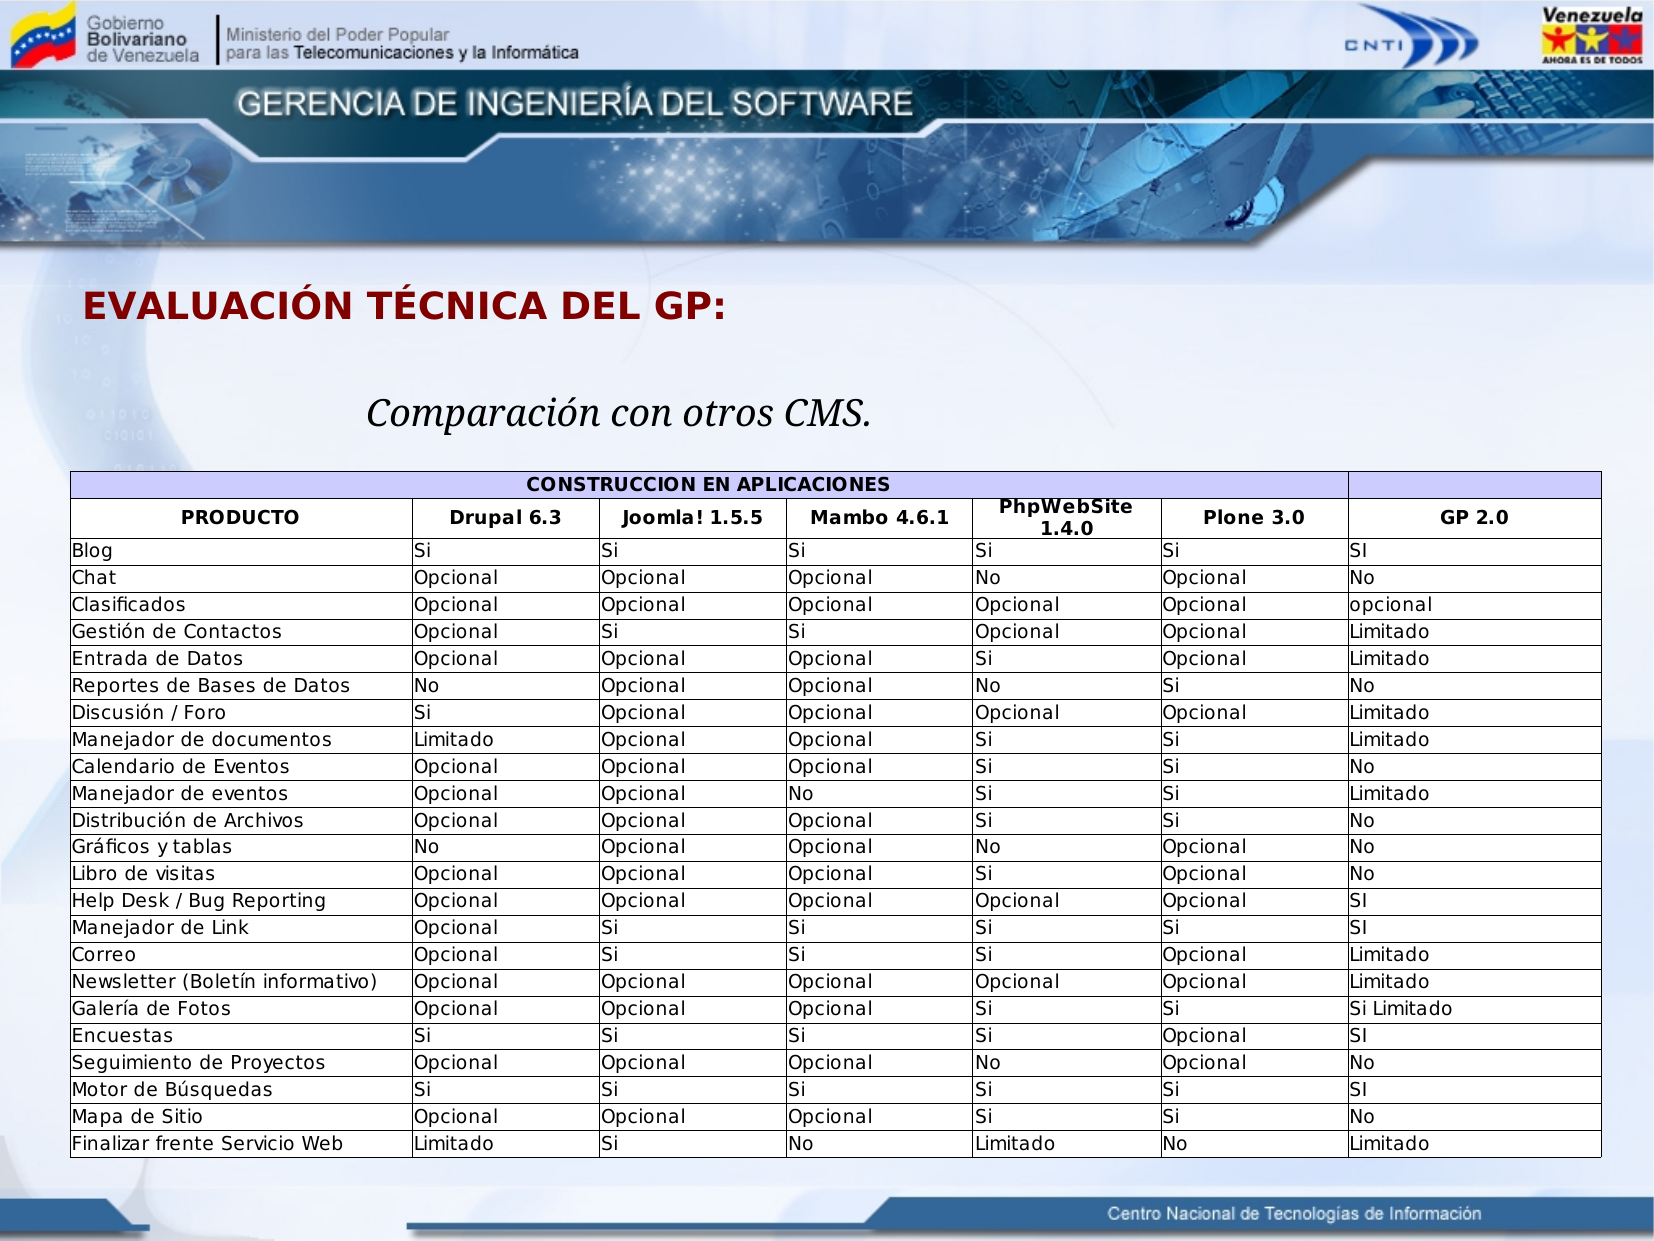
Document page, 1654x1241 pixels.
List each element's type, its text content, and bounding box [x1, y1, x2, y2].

chart [69, 471, 1604, 1161]
picture [0, 0, 1654, 1241]
list Comparación con otros CMS. [118, 306, 1536, 421]
text_box EVALUACIÓN TÉCNICA DEL GP: [6, 277, 981, 367]
